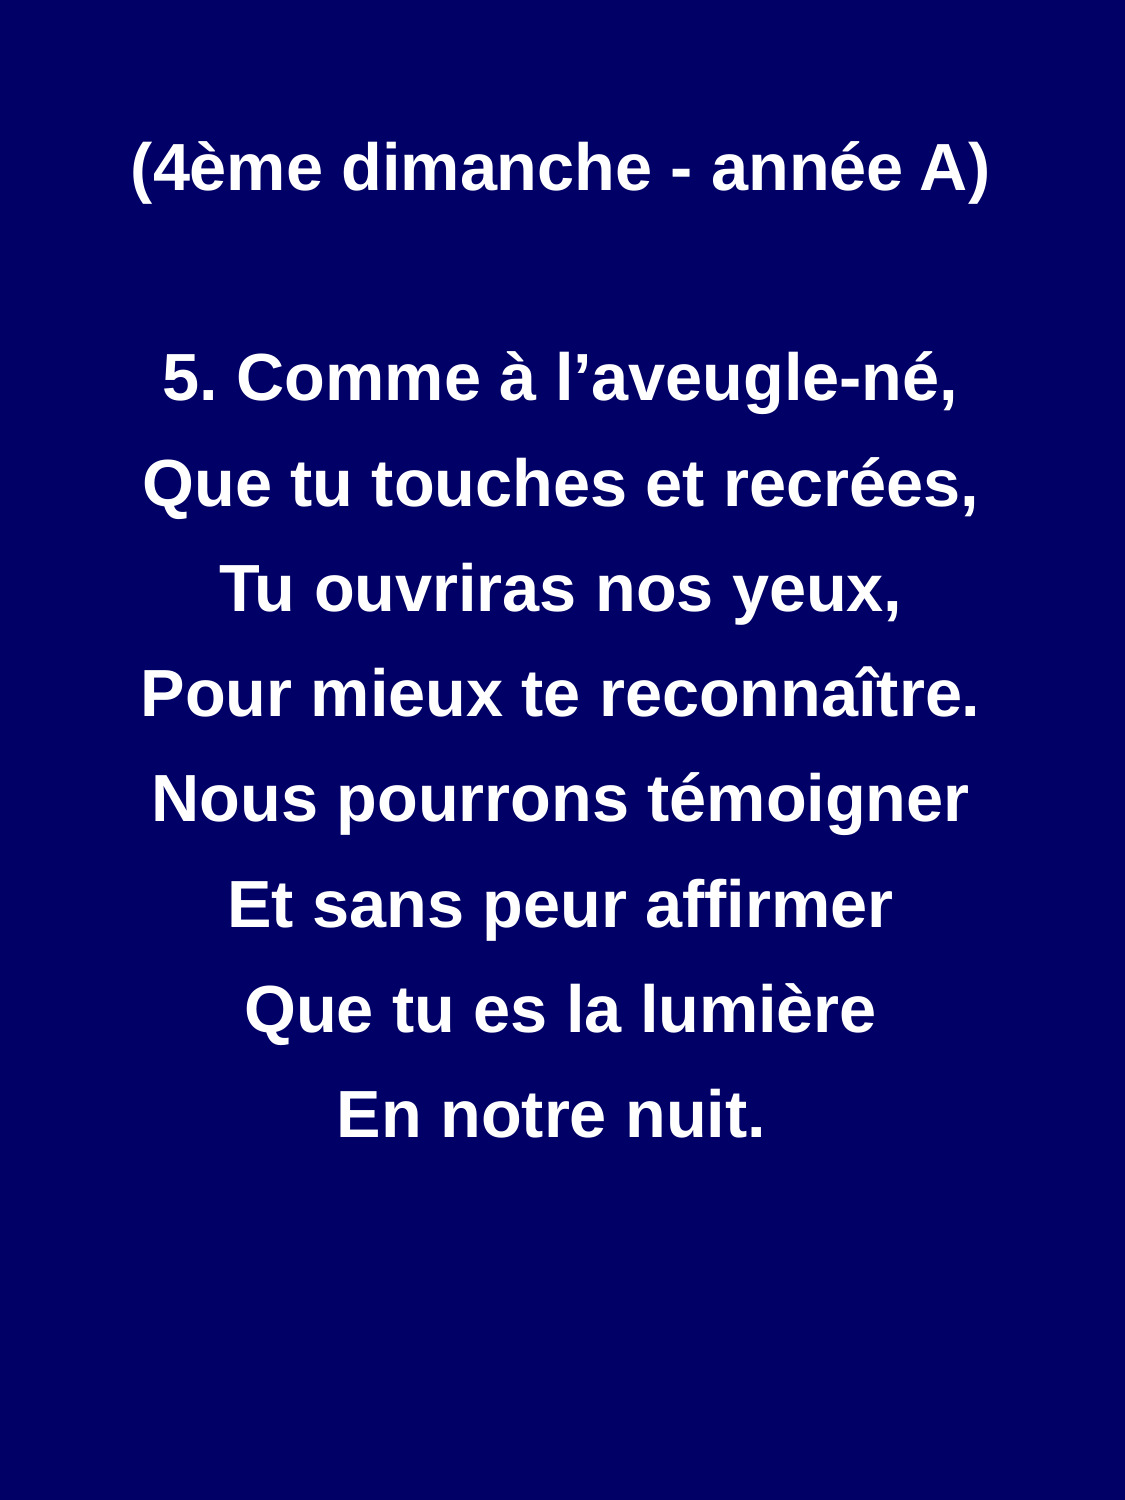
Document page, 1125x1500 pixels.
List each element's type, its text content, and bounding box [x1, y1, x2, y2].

text_box (4ème dimanche - année A) 5. Comme à l’aveugle-né, Que tu touches et recrées, Tu ouvriras nos yeux, Pour mieux te reconnaître. Nous pourrons témoigner Et sans peur affirmer Que tu es la lumière En notre nuit. [11, 35, 1111, 1441]
